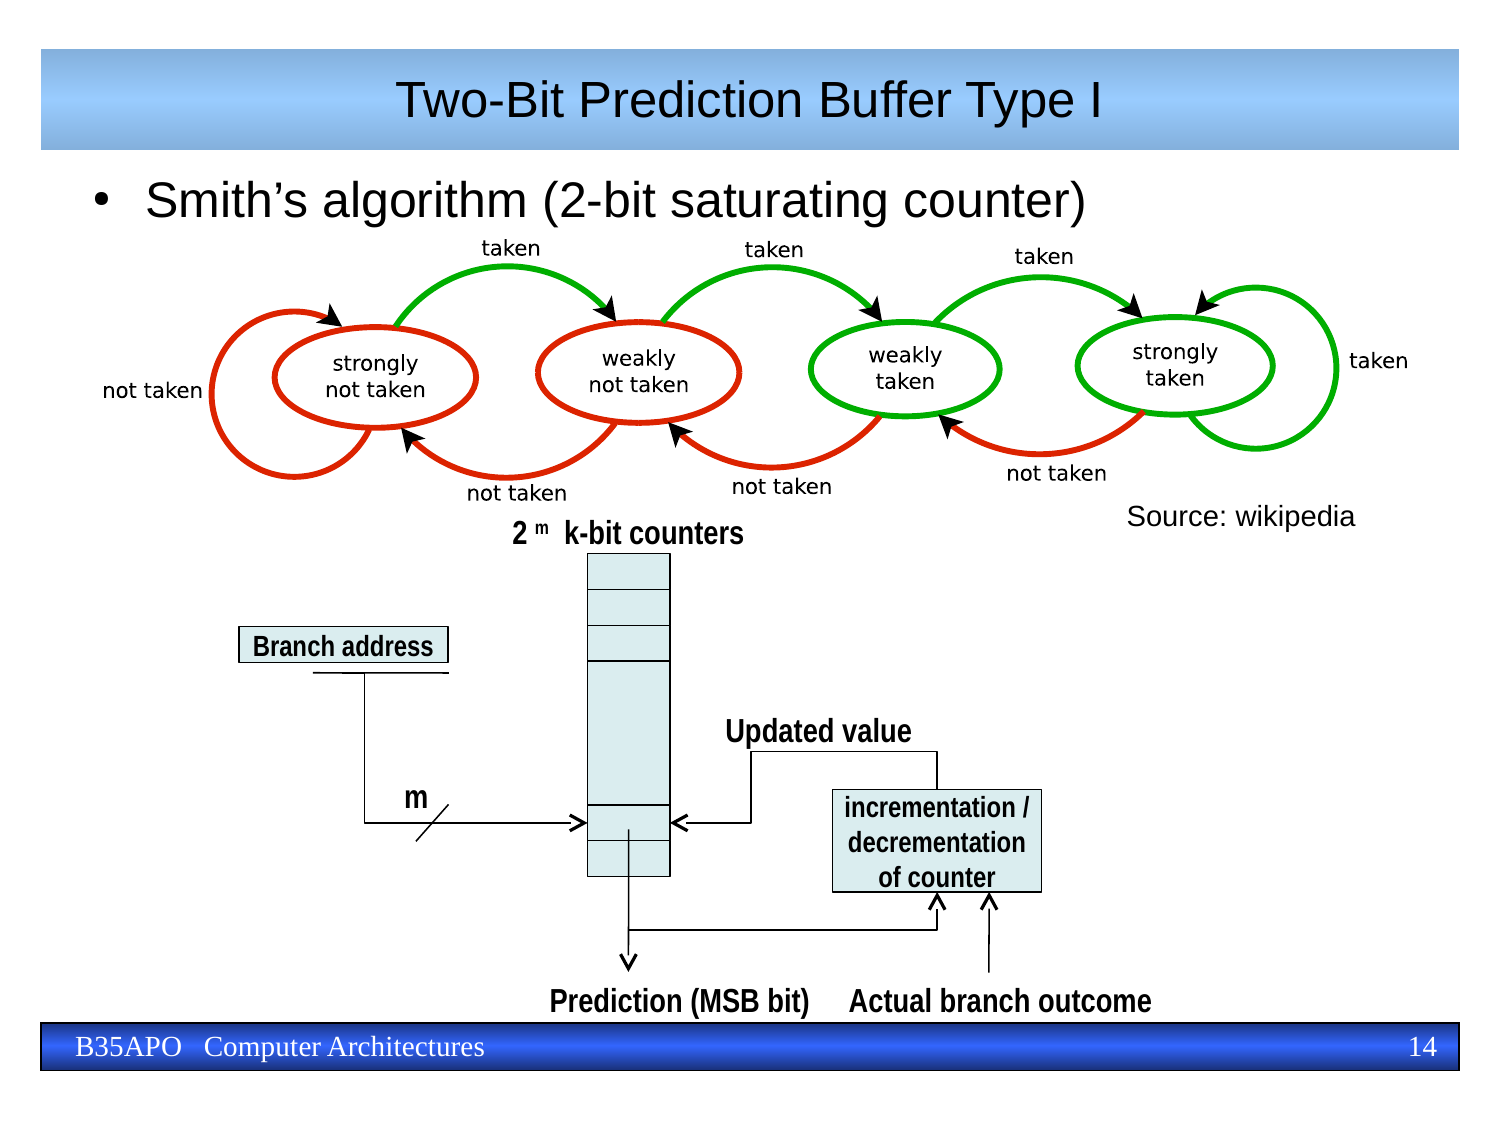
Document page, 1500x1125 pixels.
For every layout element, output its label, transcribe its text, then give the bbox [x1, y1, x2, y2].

text_box Branch address [238, 626, 448, 663]
text_box Prediction (MSB bit) [534, 971, 825, 1028]
list Smith’s algorithm (2-bit saturating counter) [75, 172, 1426, 319]
text_box Updated value [710, 701, 928, 757]
text_box [587, 560, 670, 877]
text_box [102, 235, 1408, 504]
title Two-Bit Prediction Buffer Type I [41, 49, 1459, 150]
text_box Actual branch outcome [833, 971, 1168, 1028]
text_box m [389, 767, 444, 823]
text_box 2 m k-bit counters [497, 503, 760, 560]
text_box Source: wikipedia [1111, 489, 1372, 540]
text_box incrementation / decrementation of counter [832, 789, 1042, 892]
